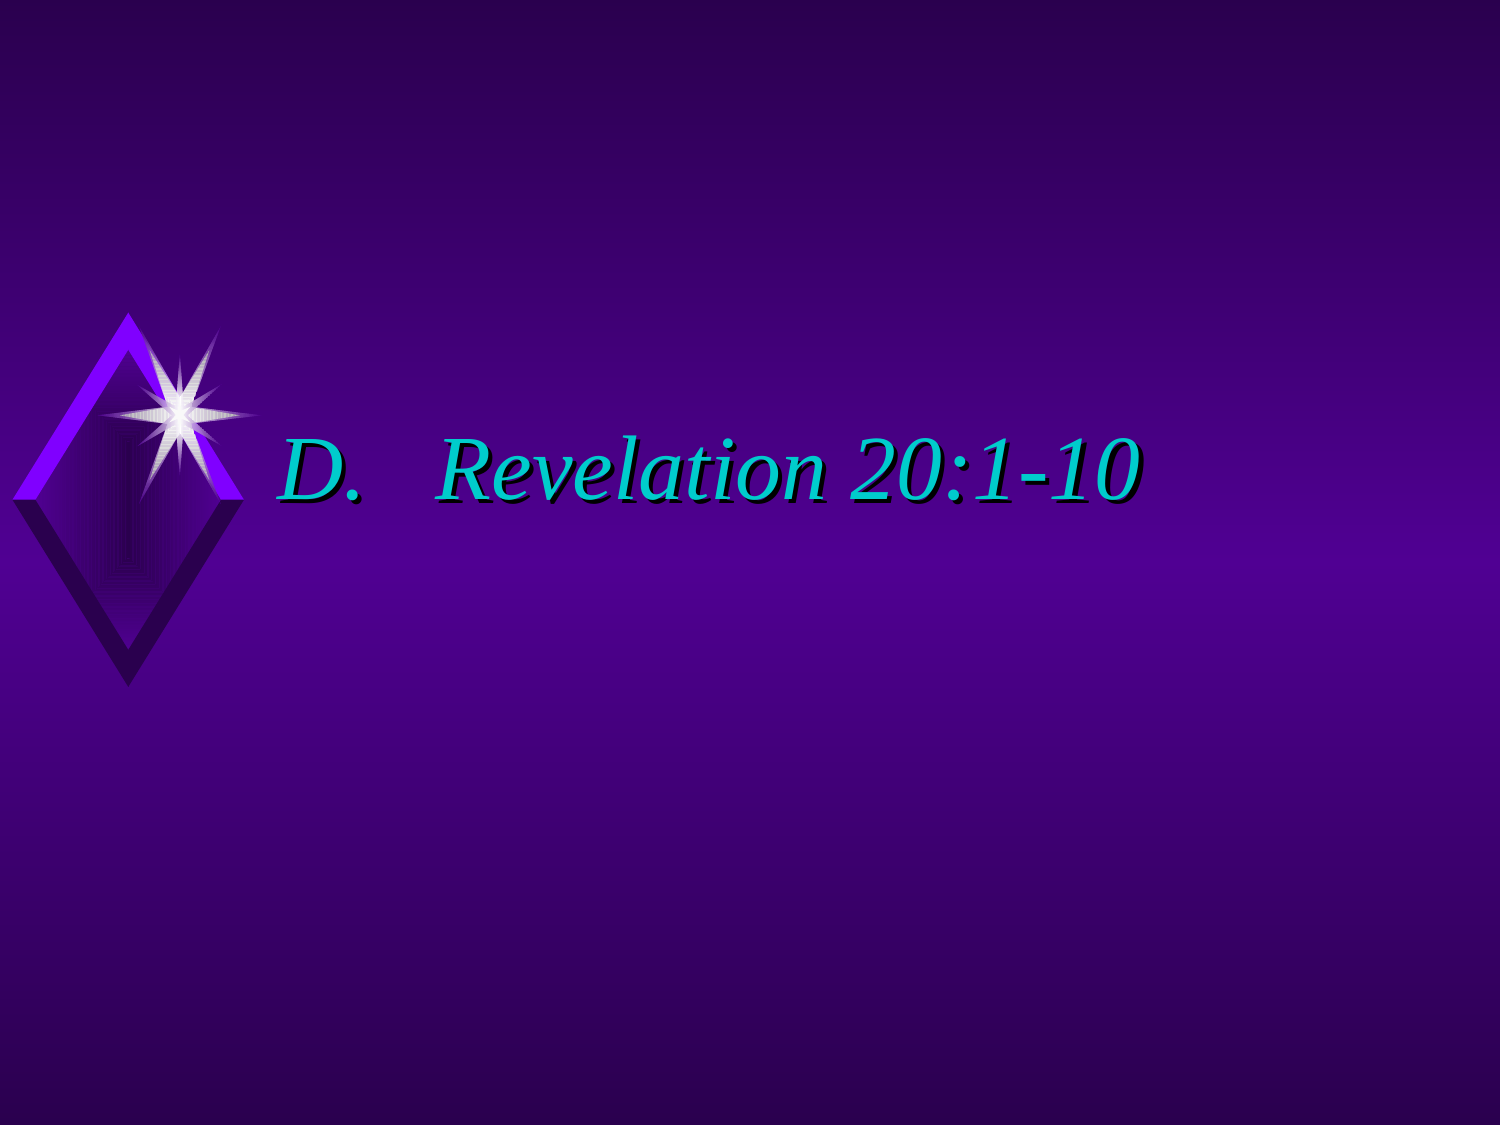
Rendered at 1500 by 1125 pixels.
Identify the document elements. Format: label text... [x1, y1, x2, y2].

title D. Revelation 20:1-10 [262, 374, 1500, 563]
